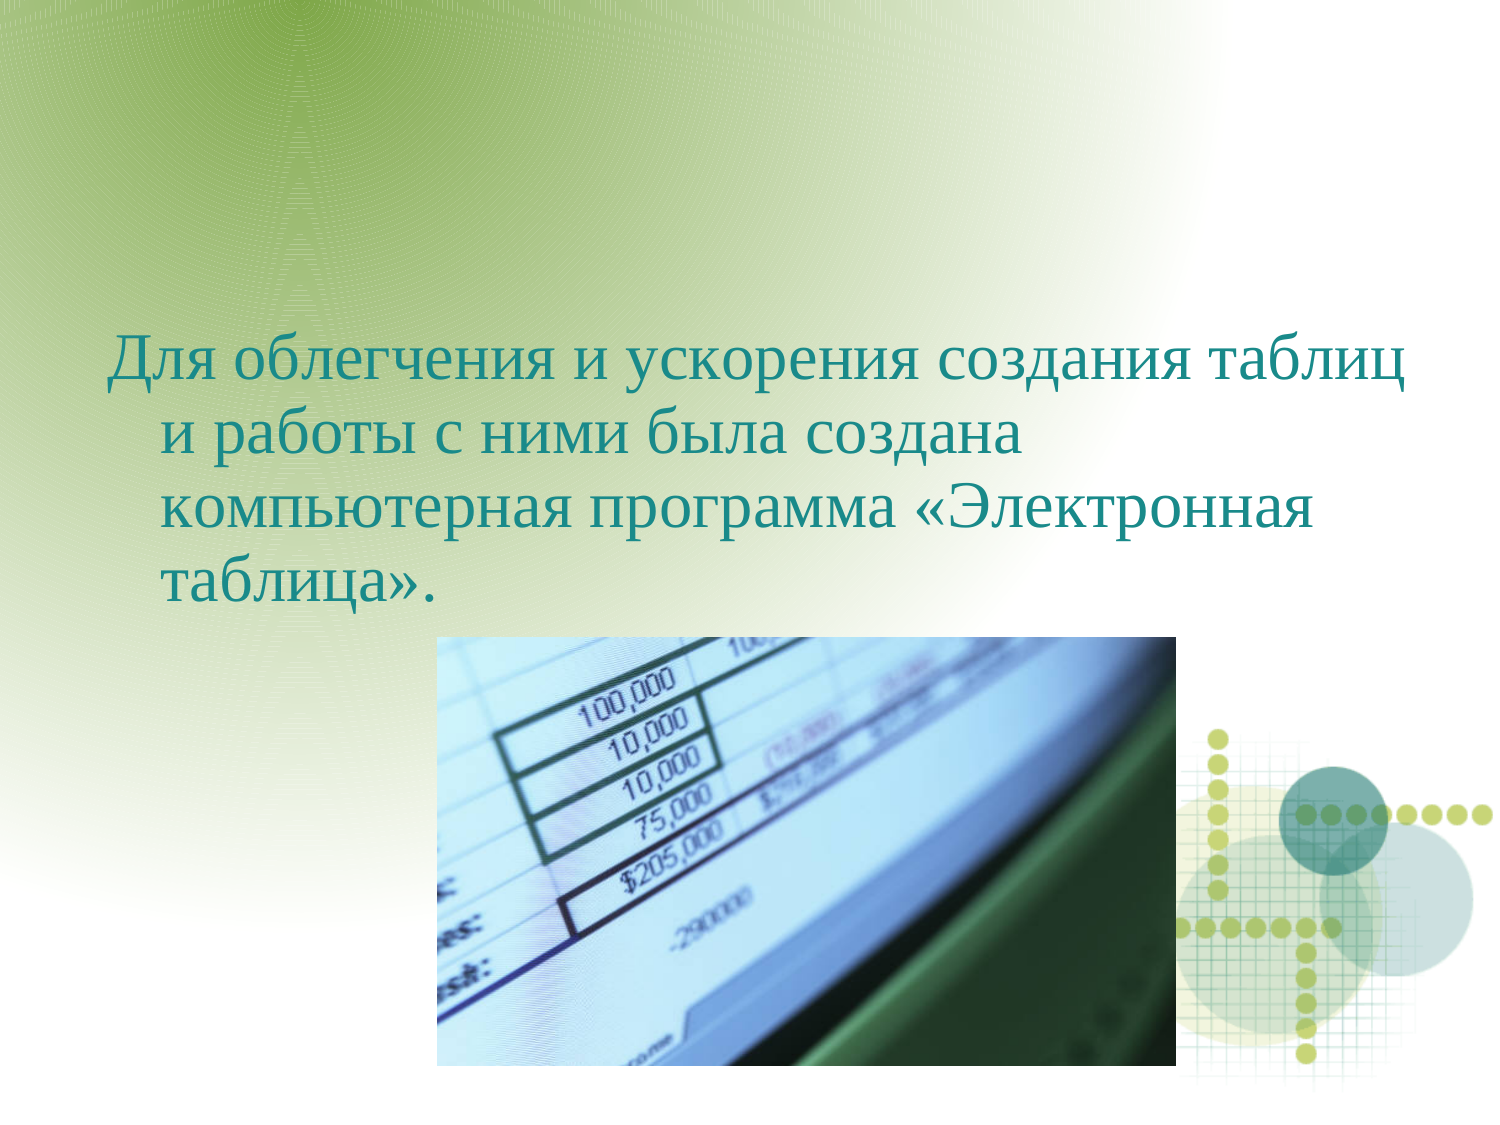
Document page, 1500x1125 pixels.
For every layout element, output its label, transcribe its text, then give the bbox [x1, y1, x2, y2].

picture [437, 637, 1500, 1098]
list Для облегчения и ускорения создания таблиц и работы с ними была создана компьютерная программа «Электронная таблица». [75, 312, 1426, 988]
title [75, 47, 1426, 276]
